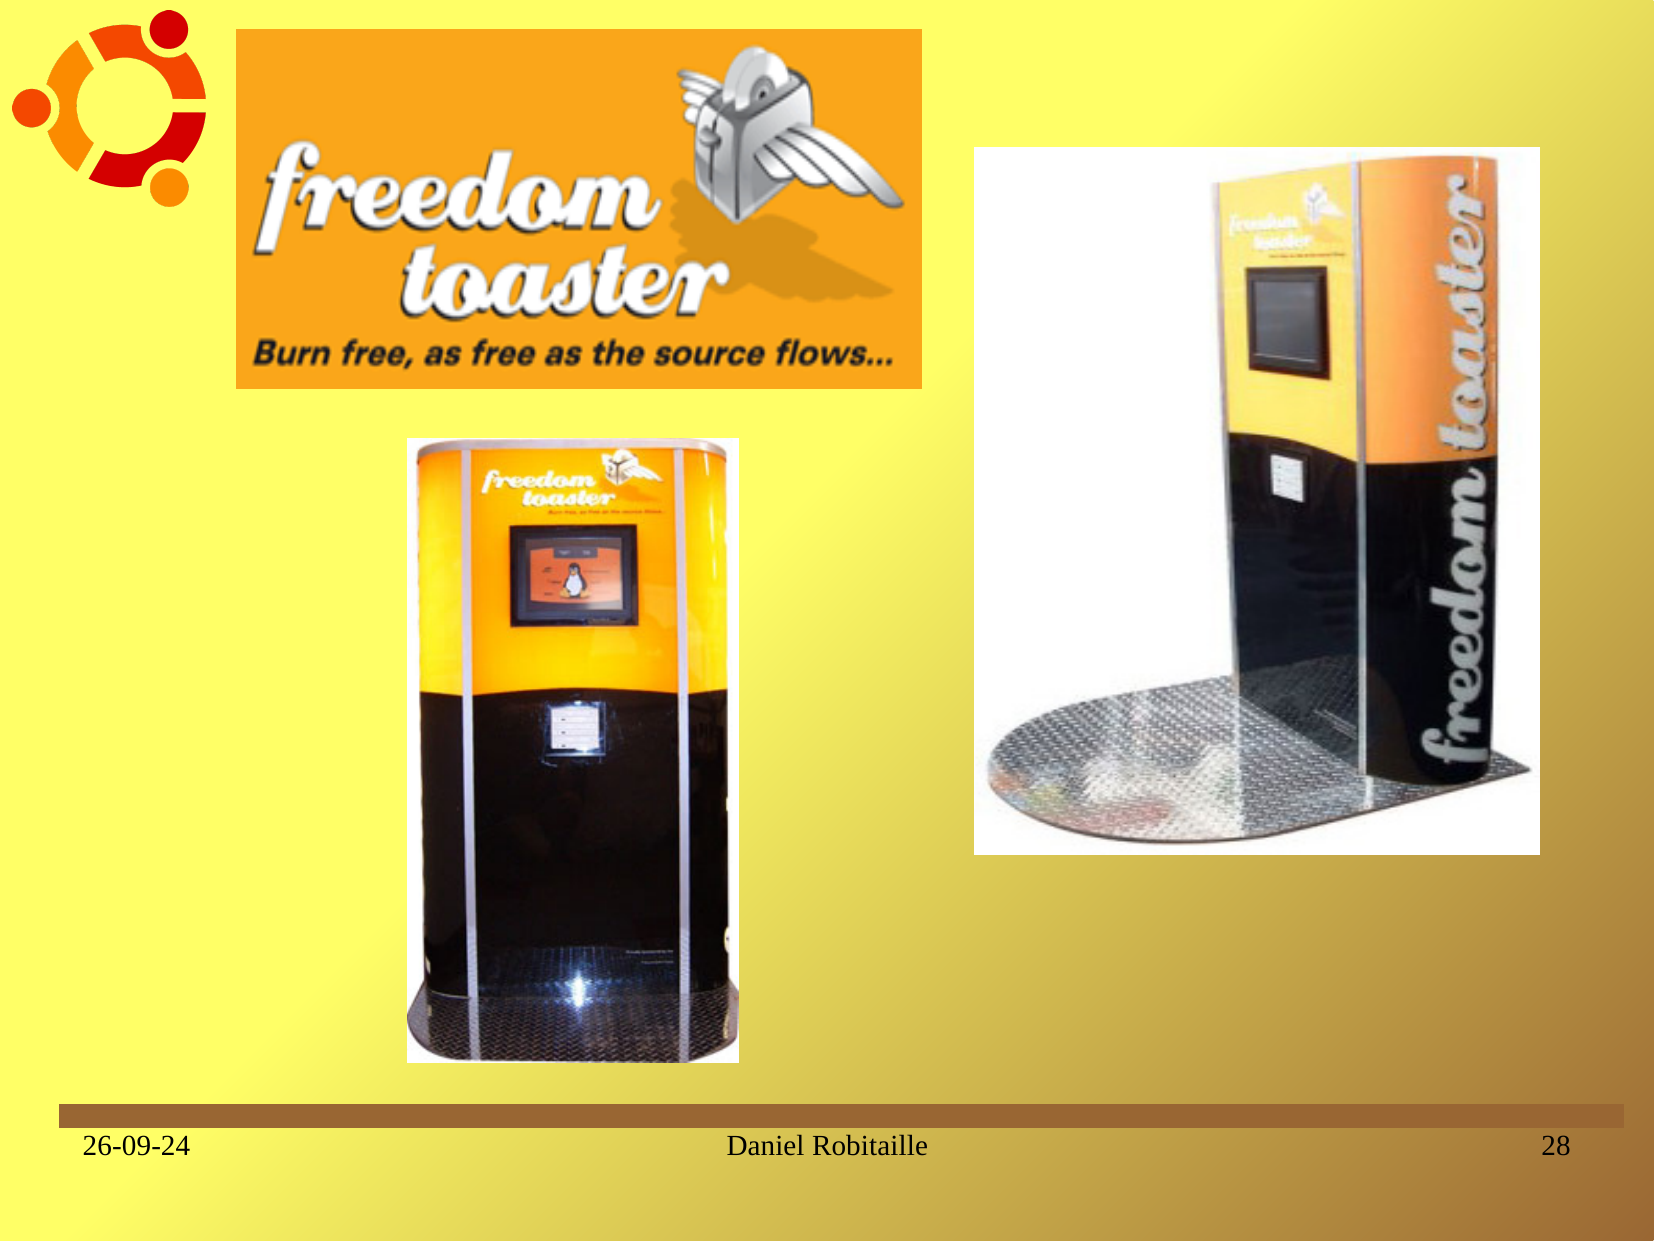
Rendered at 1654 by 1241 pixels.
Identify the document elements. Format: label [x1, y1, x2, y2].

picture [974, 147, 1540, 855]
picture [12, 10, 207, 207]
picture [236, 29, 922, 389]
picture [407, 438, 739, 1063]
